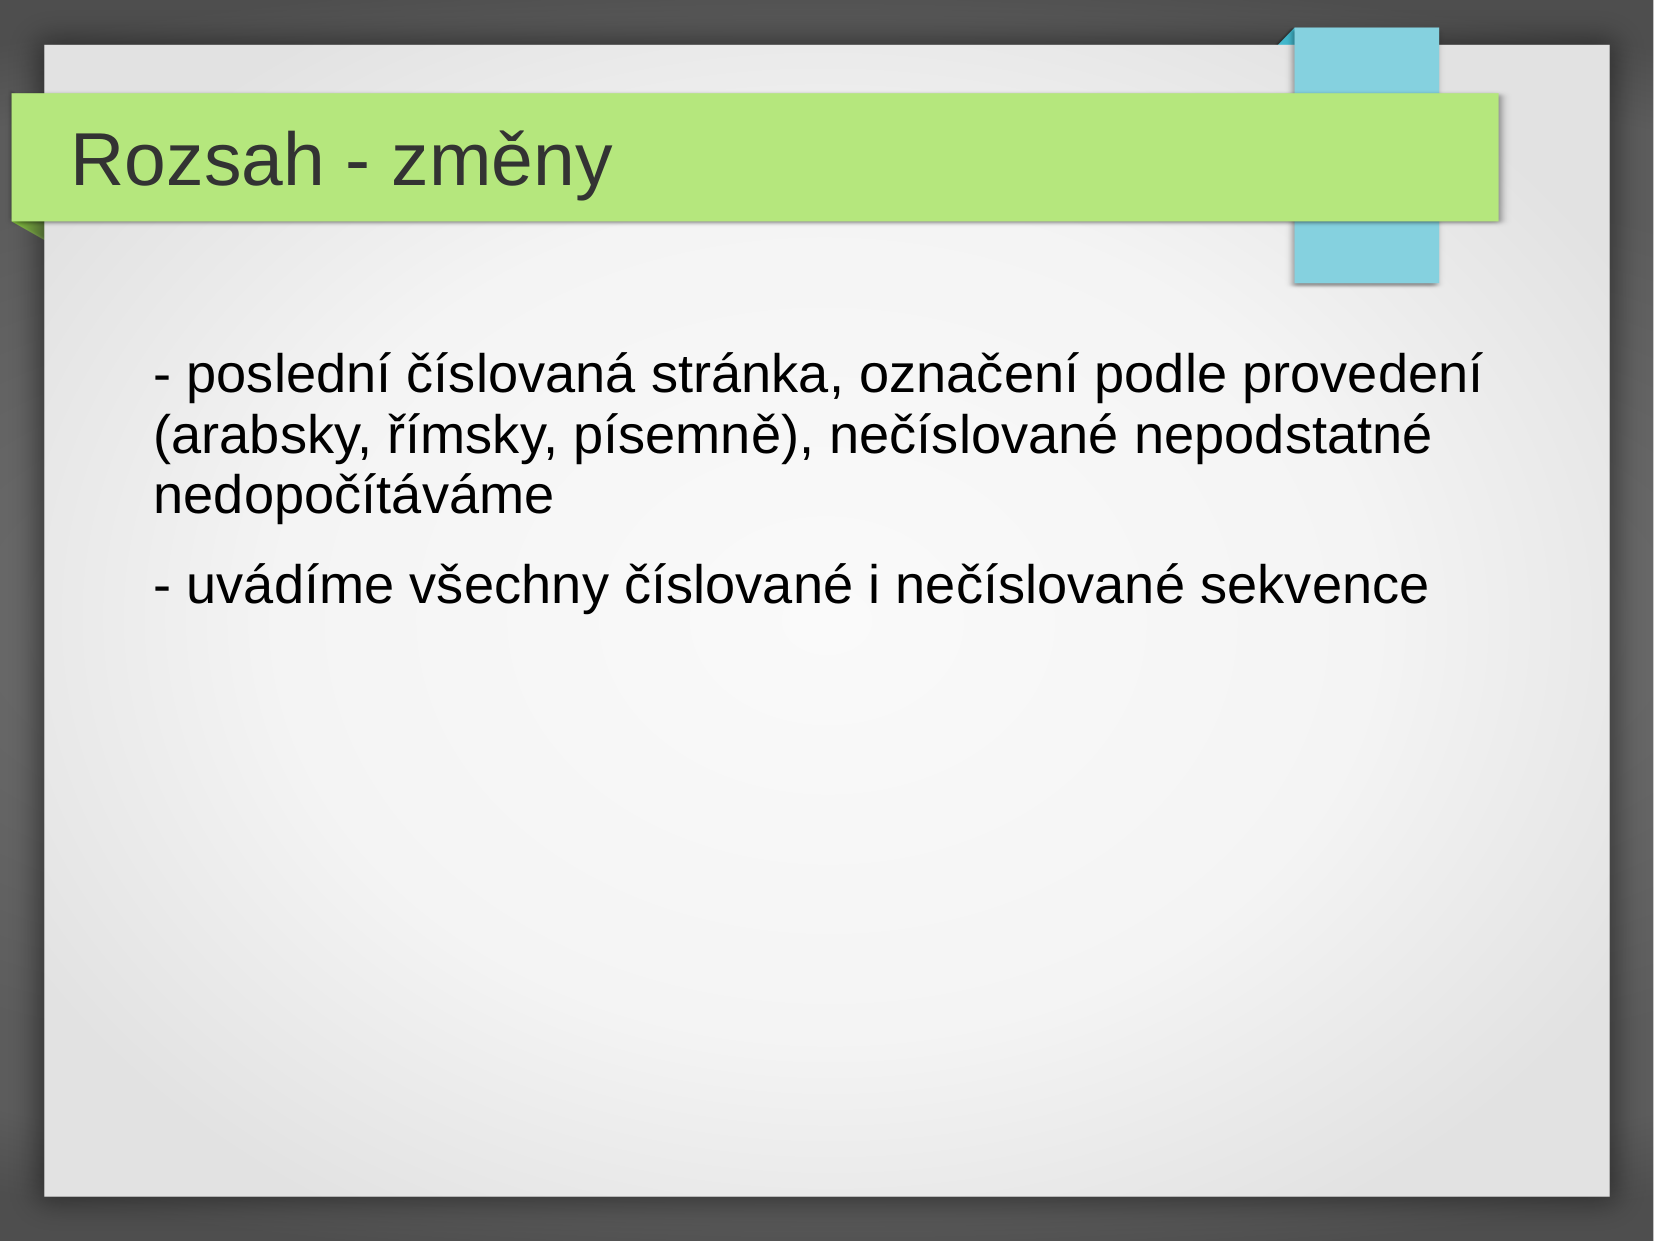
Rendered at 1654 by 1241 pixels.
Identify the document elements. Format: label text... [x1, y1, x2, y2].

title Rozsah - změny [70, 106, 1229, 213]
list - poslední číslovaná stránka, označení podle provedení (arabsky, římsky, písemně), nečíslované nepodstatné nedopočítáváme - uvádíme všechny číslované i nečíslované sekvence [82, 343, 1538, 1063]
picture [0, 0, 1654, 1241]
